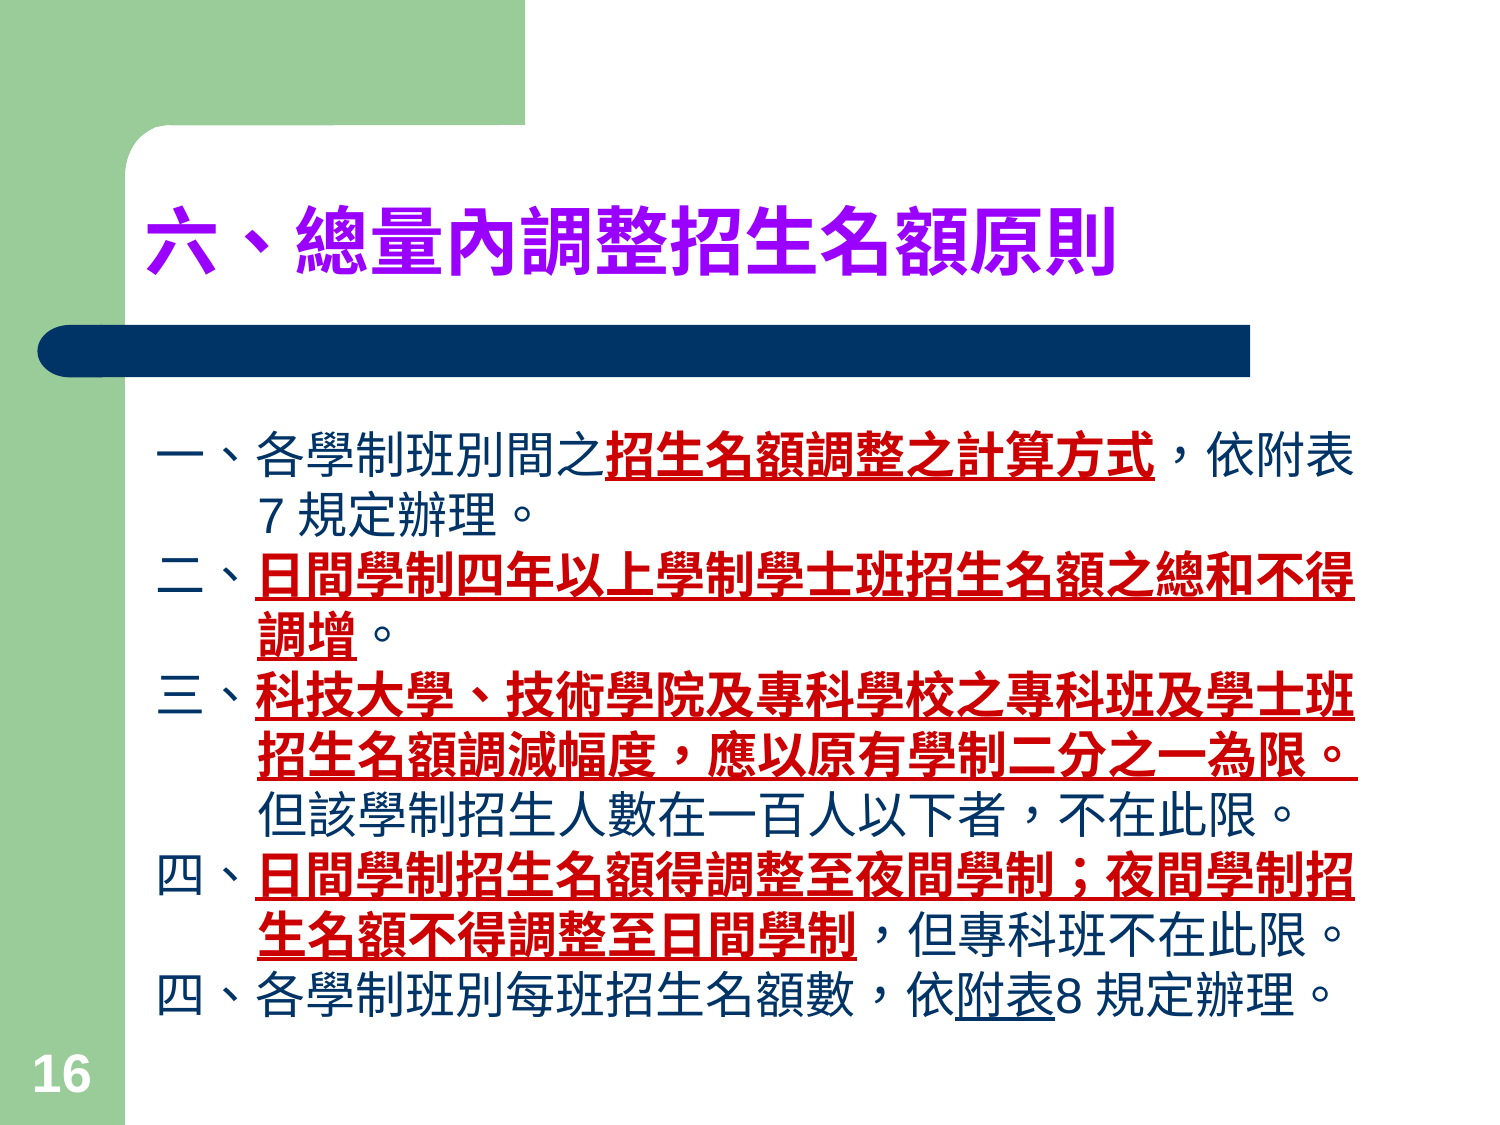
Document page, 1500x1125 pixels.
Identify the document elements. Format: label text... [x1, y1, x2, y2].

title 六、總量內調整招生名額原則 [136, 136, 1414, 301]
text_box 一、各學制班別間之招生名額調整之計算方式，依附表7規定辦理。 二、日間學制四年以上學制學士班招生名額之總和不得調增。 三、科技大學、技術學院及專科學校之專科班及學士班招生名額調減幅度，應以原有學制二分之一為限。但該學制招生人數在一百人以下者，不在此限。 四、日間學制招生名額得調整至夜間學制；夜間學制招生名額不得調整至日間學制，但專科班不在此限。 四、各學制班別每班招生名額數，依附表8規定辦理。 [147, 408, 1388, 1051]
